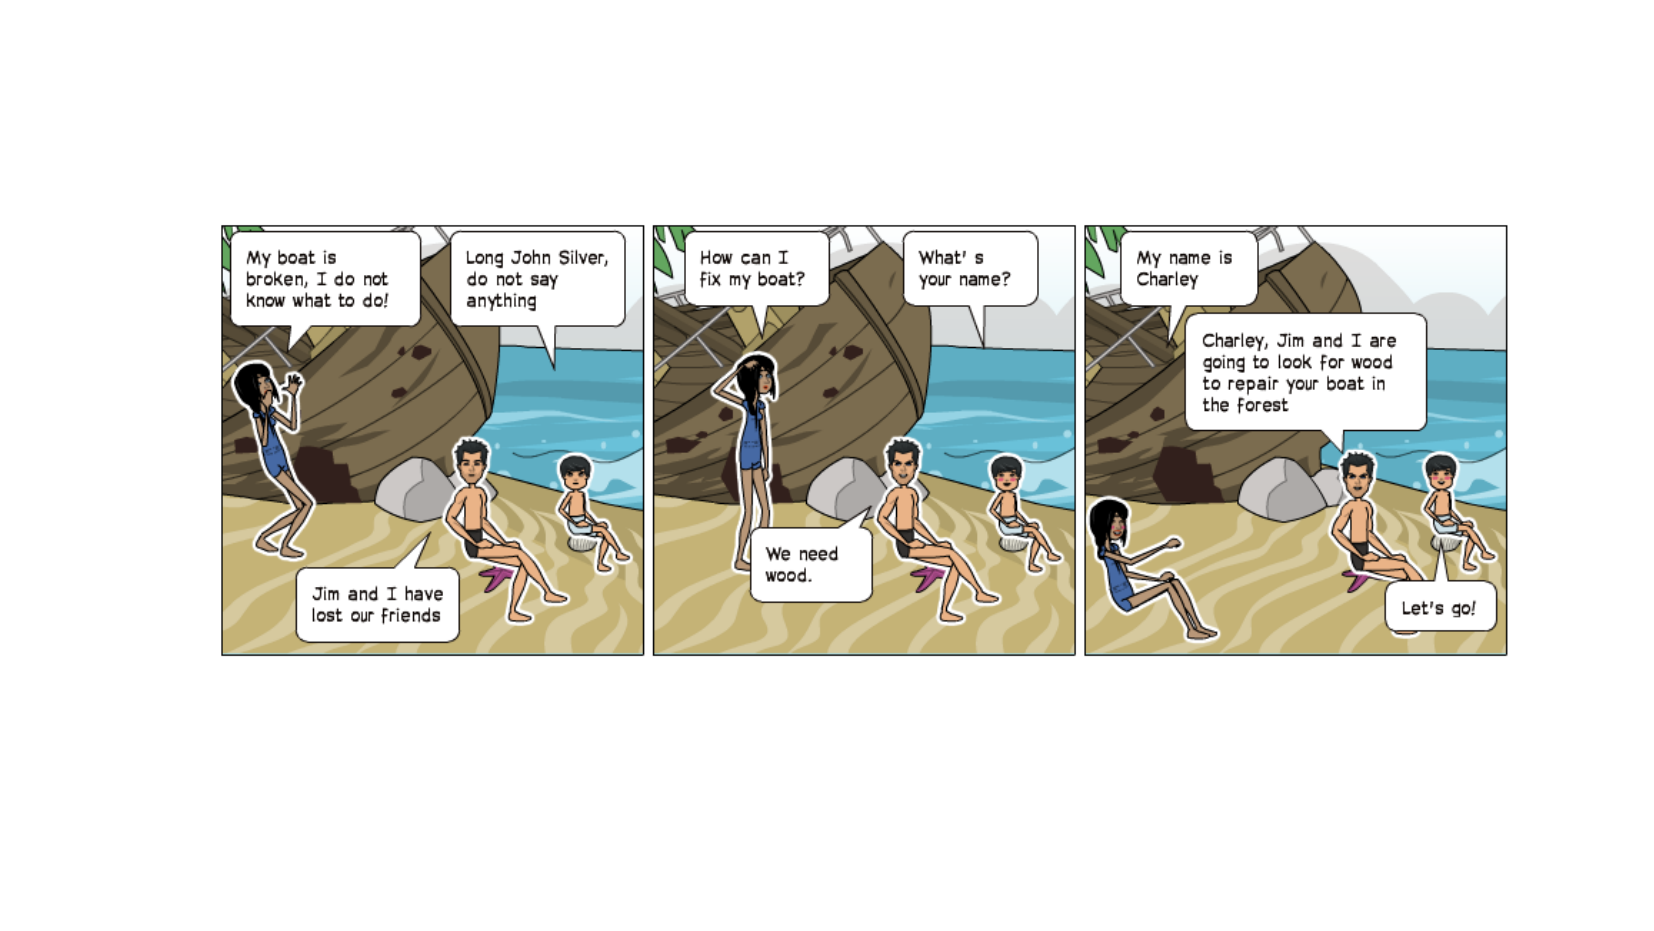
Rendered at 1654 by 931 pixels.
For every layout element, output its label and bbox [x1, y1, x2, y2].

picture [212, 212, 1509, 660]
